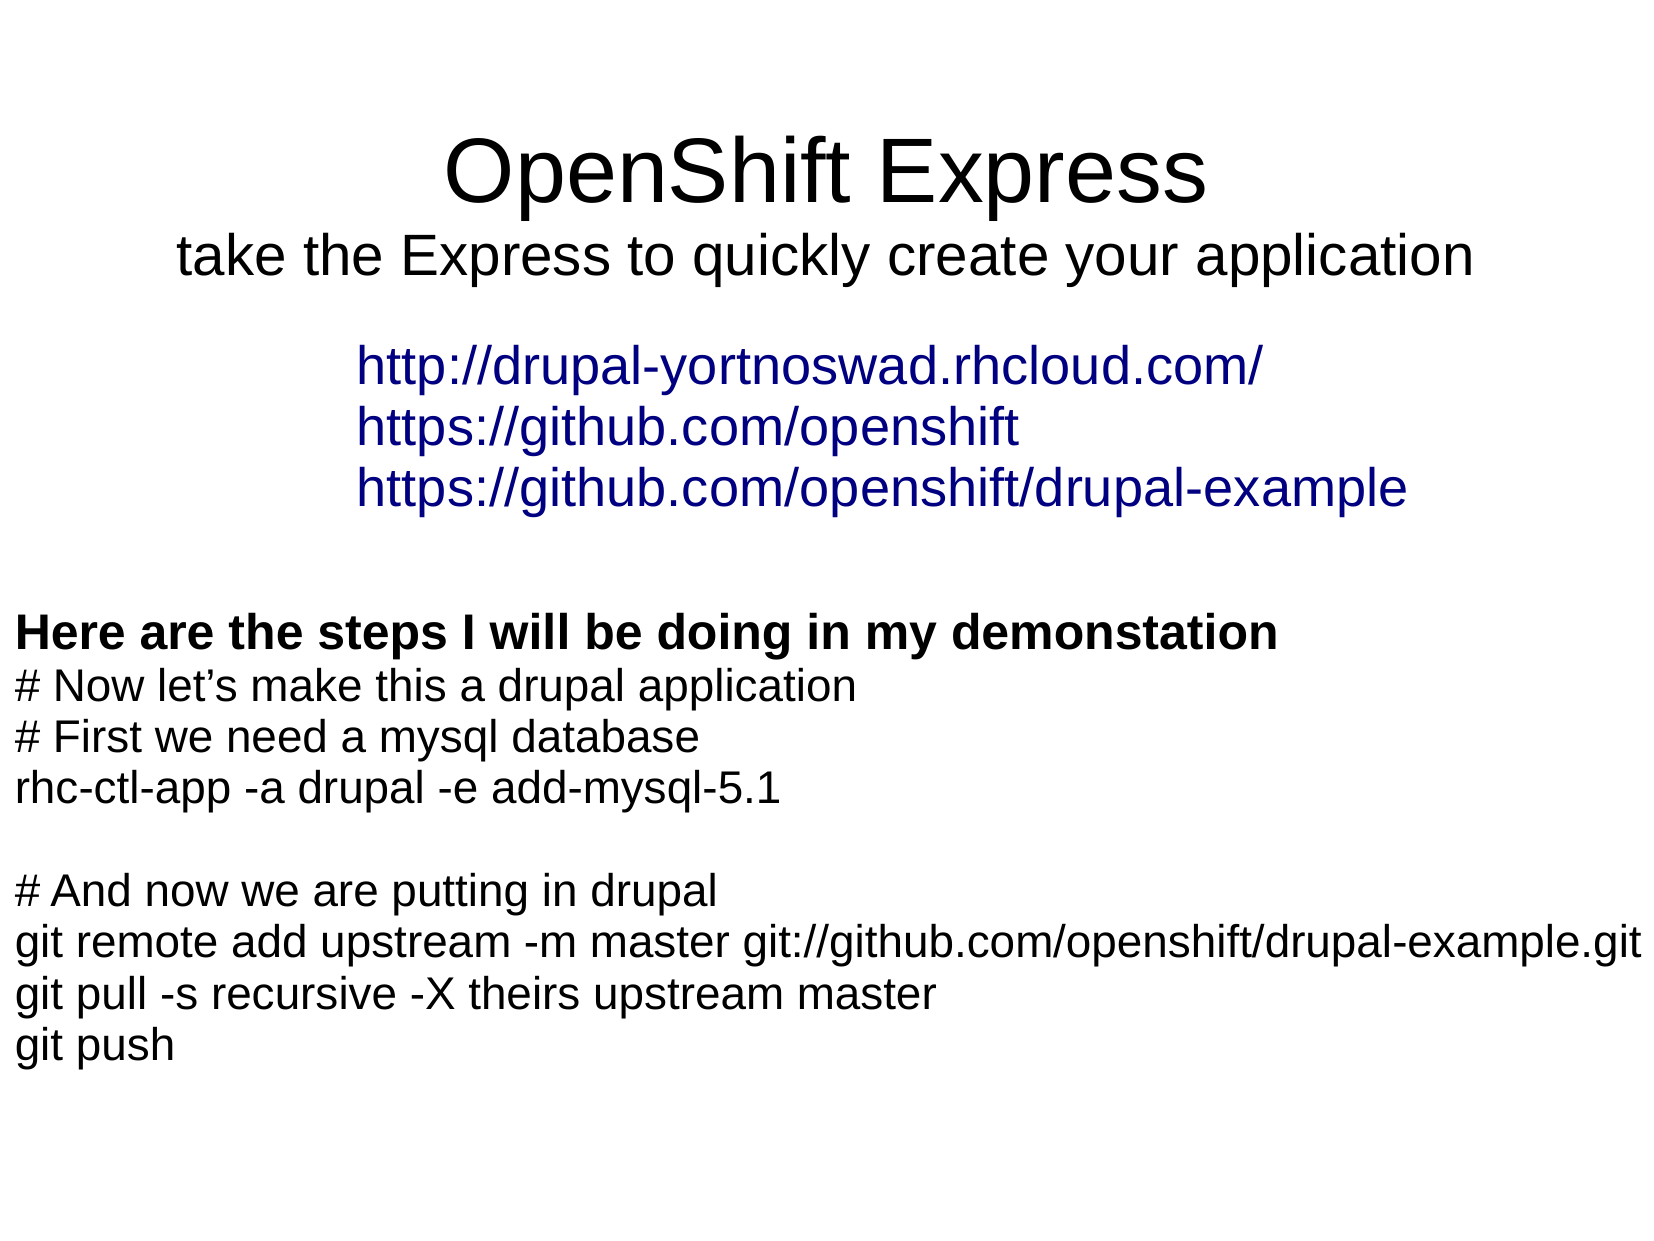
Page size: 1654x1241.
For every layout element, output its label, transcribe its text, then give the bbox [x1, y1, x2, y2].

text_box http://drupal-yortnoswad.rhcloud.com/ https://github.com/openshift https://github.com/openshift/drupal-example [341, 328, 1426, 526]
text_box Here are the steps I will be doing in my demonstation # Now let’s make this a drupal application # First we need a mysql database rhc-ctl-app -a drupal -e add-mysql-5.1 # And now we are putting in drupal git remote add upstream -m master git://github.com/openshift/drupal-example.git git pull -s recursive -X theirs upstream master git push [0, 596, 1653, 1129]
text_box OpenShift Express take the Express to quickly create your application [161, 112, 1492, 295]
